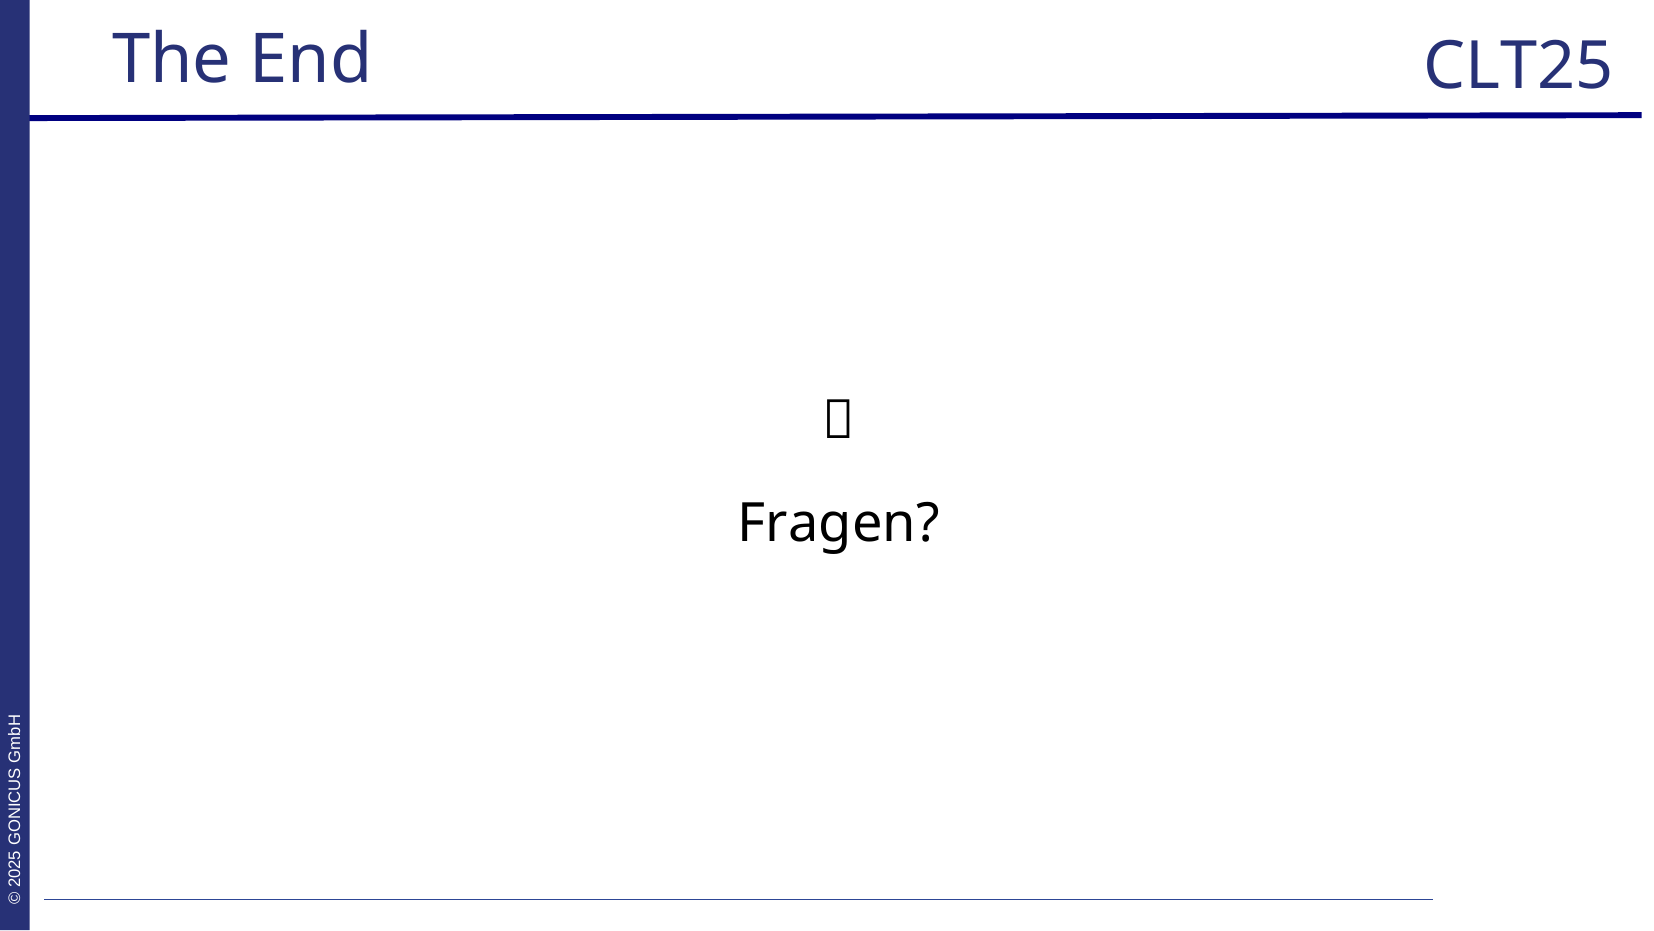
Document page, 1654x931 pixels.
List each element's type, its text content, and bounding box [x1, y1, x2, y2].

title The End [112, 0, 1525, 134]
list 🤔 Fragen? [88, 155, 1590, 852]
